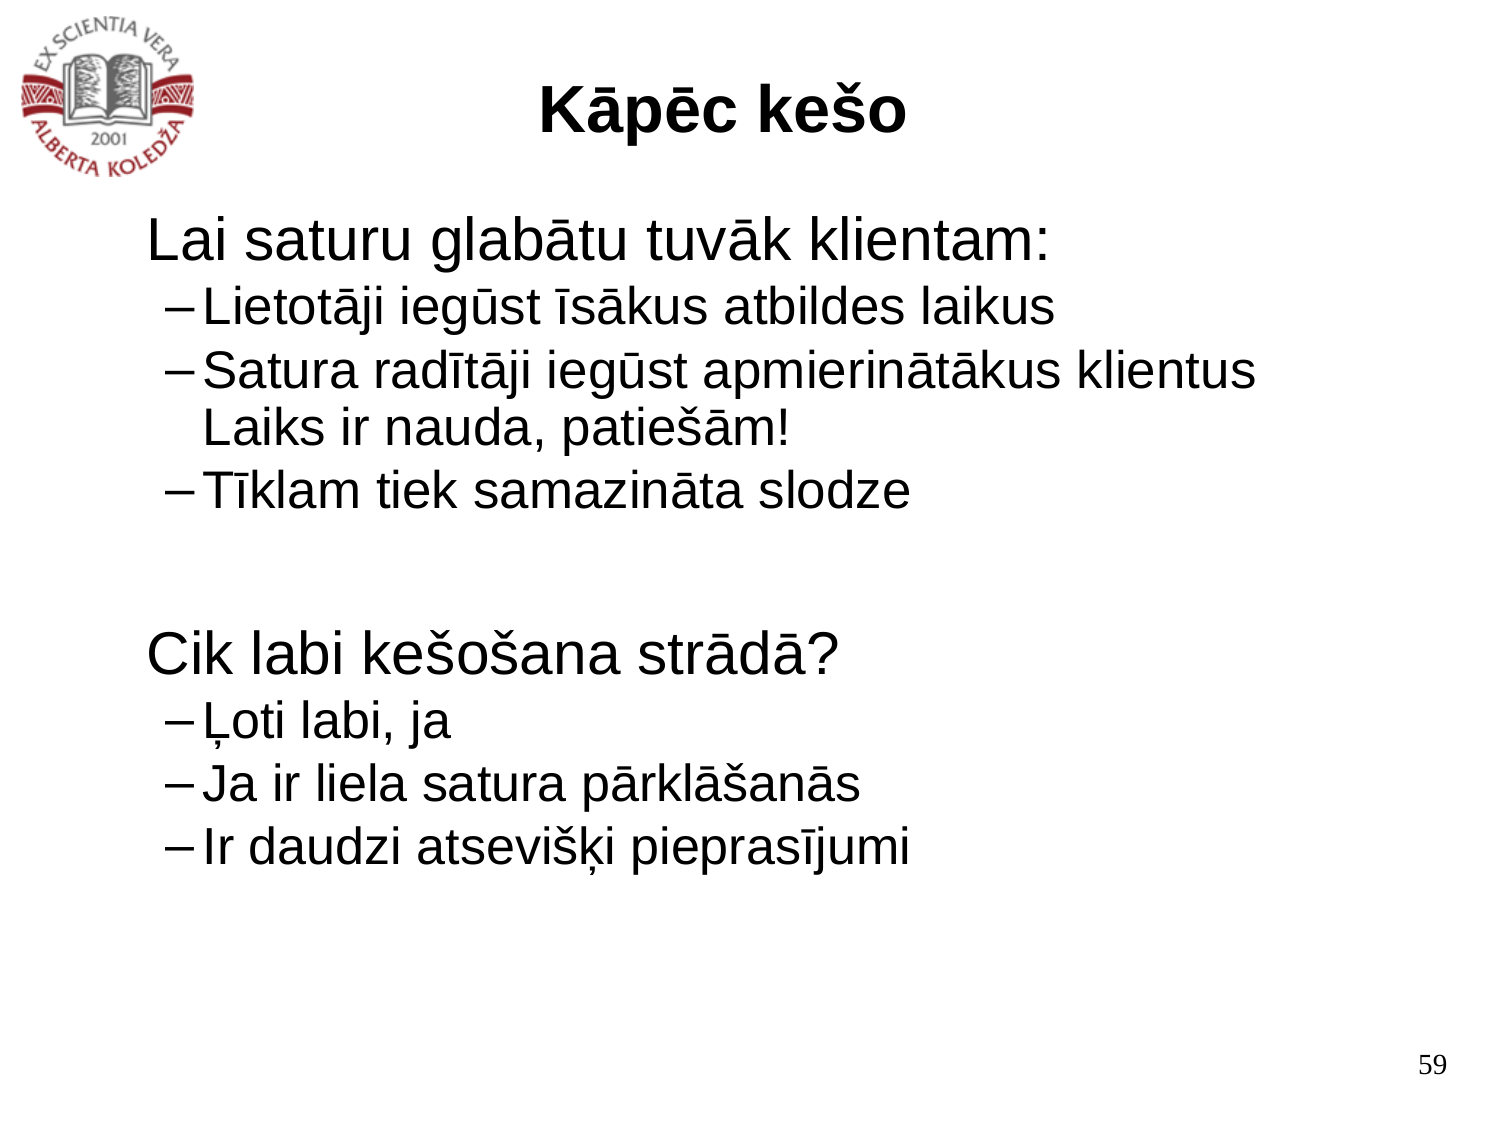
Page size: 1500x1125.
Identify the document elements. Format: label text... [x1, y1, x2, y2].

title Kāpēc kešo [50, 37, 1374, 176]
picture [21, 16, 194, 177]
list Lai saturu glabātu tuvāk klientam: Lietotāji iegūst īsākus atbildes laikus Satura radītāji iegūst apmierinātākus klientus Laiks ir nauda, patiešām! Tīklam tiek samazināta slodze Cik labi kešošana strādā? Ļoti labi, ja Ja ir liela satura pārklāšanās Ir daudzi atsevišķi pieprasījumi [74, 200, 1463, 1101]
